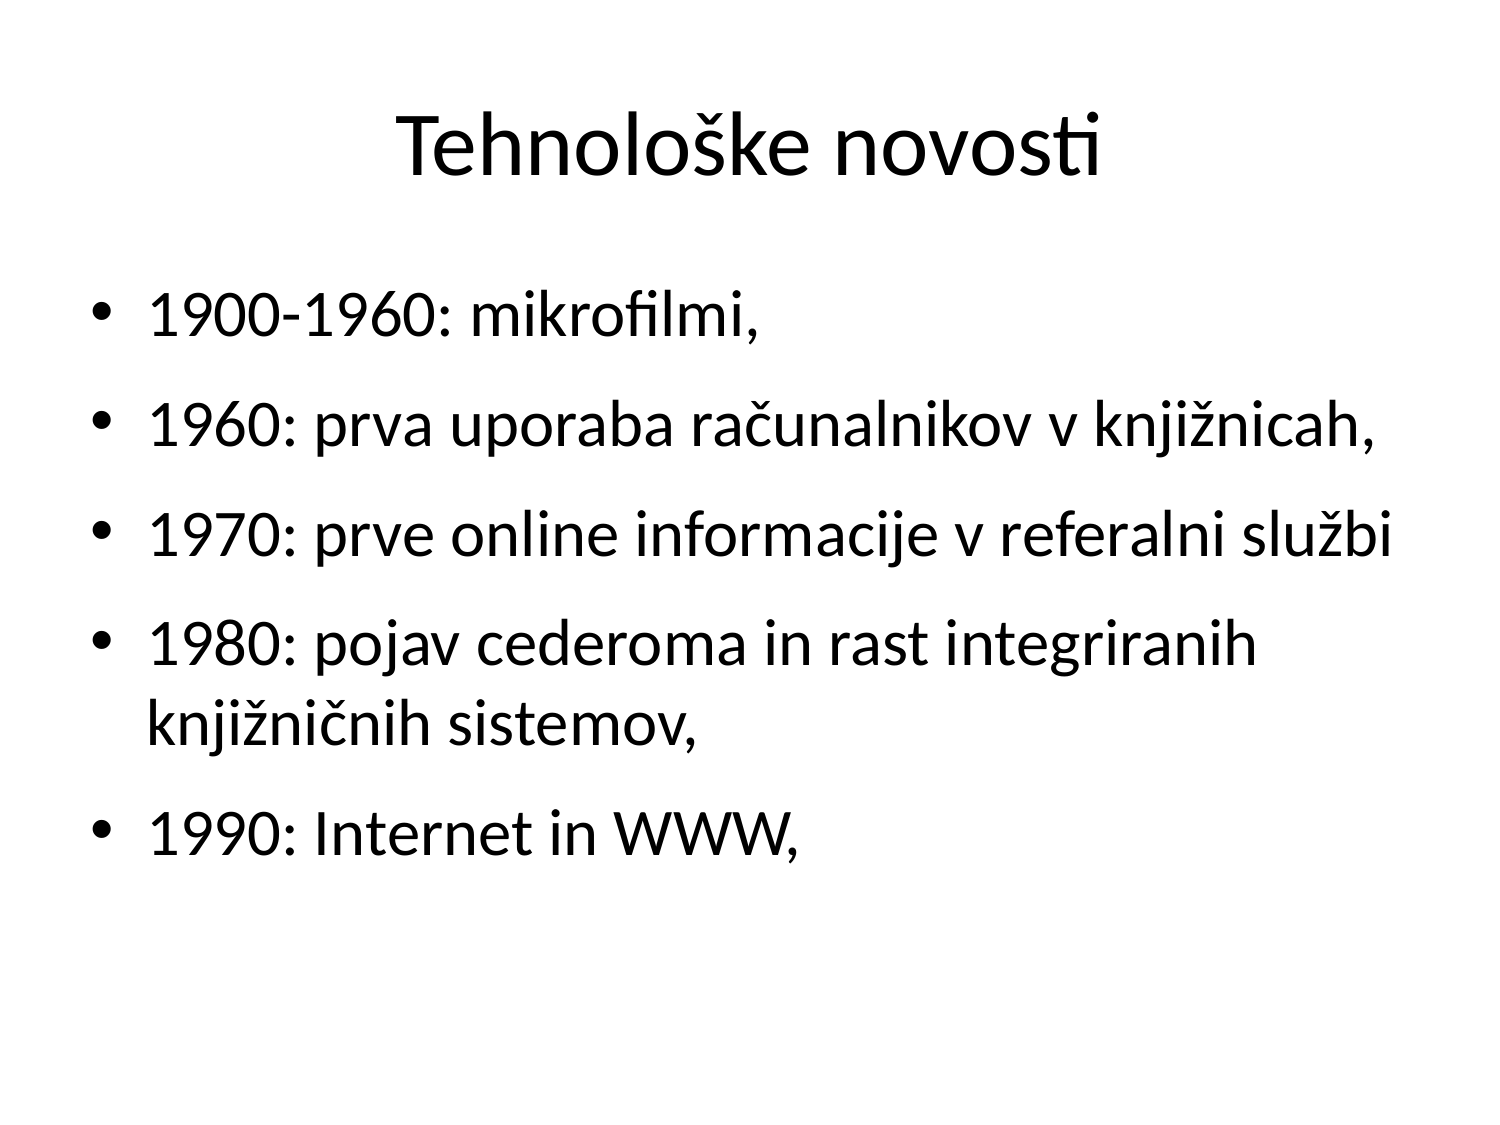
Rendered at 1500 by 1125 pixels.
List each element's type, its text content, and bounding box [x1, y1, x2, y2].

title Tehnološke novosti [75, 45, 1425, 233]
list 1900-1960: mikrofilmi, 1960: prva uporaba računalnikov v knjižnicah, 1970: prve online informacije v referalni službi 1980: pojav cederoma in rast integriranih knjižničnih sistemov, 1990: Internet in WWW, [75, 262, 1425, 1005]
